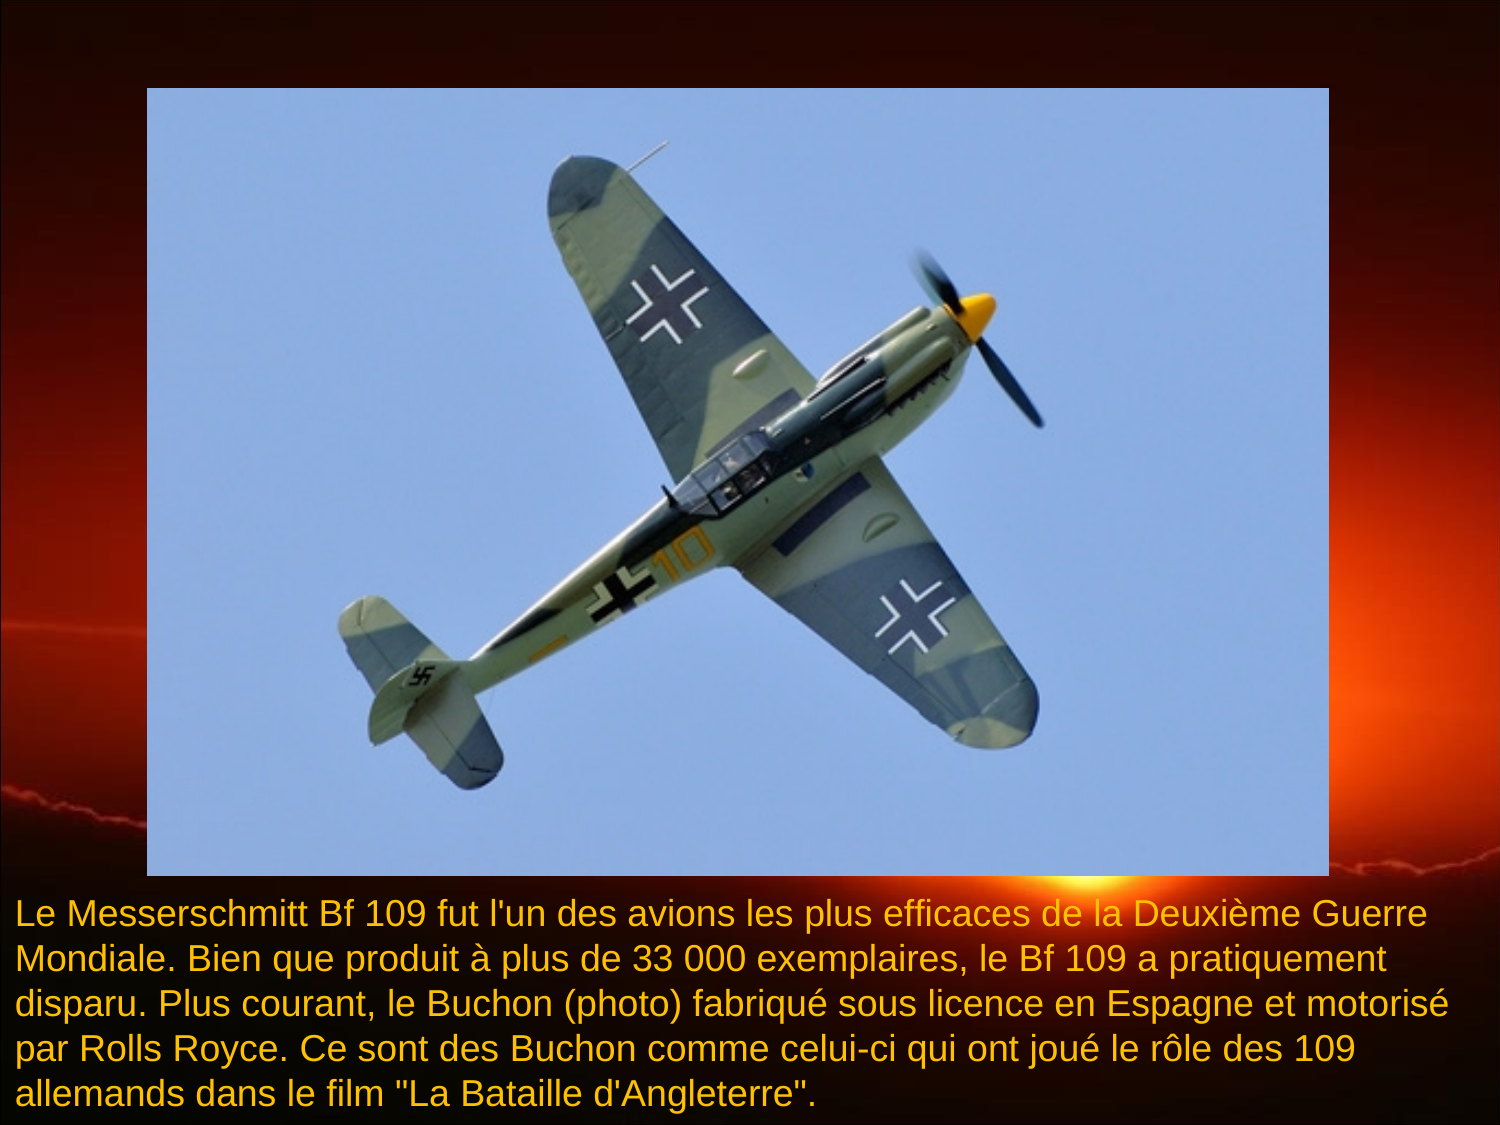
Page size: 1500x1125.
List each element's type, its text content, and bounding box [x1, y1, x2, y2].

text_box Le Messerschmitt Bf 109 fut l'un des avions les plus efficaces de la Deuxième Guerre Mondiale. Bien que produit à plus de 33 000 exemplaires, le Bf 109 a pratiquement disparu. Plus courant, le Buchon (photo) fabriqué sous licence en Espagne et motorisé par Rolls Royce. Ce sont des Buchon comme celui-ci qui ont joué le rôle des 109 allemands dans le film "La Bataille d'Angleterre". [0, 881, 1500, 1122]
picture [0, 0, 1500, 881]
